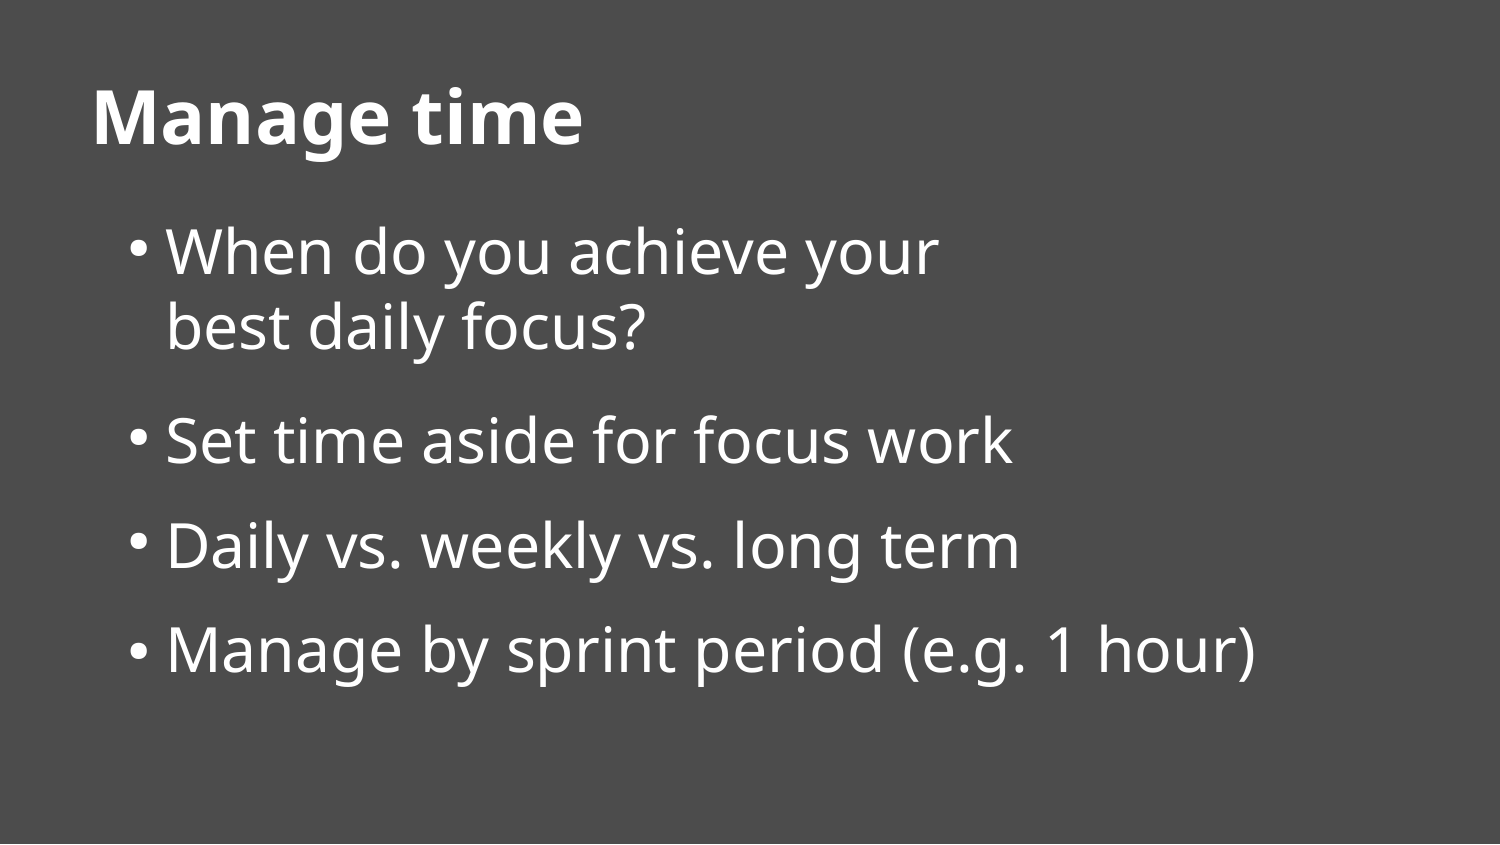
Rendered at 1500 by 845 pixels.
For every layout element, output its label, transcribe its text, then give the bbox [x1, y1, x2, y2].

title Manage time [75, 33, 1425, 175]
list When do you achieve your best daily focus? Set time aside for focus work Daily vs. weekly vs. long term Manage by sprint period (e.g. 1 hour) [75, 197, 1425, 809]
